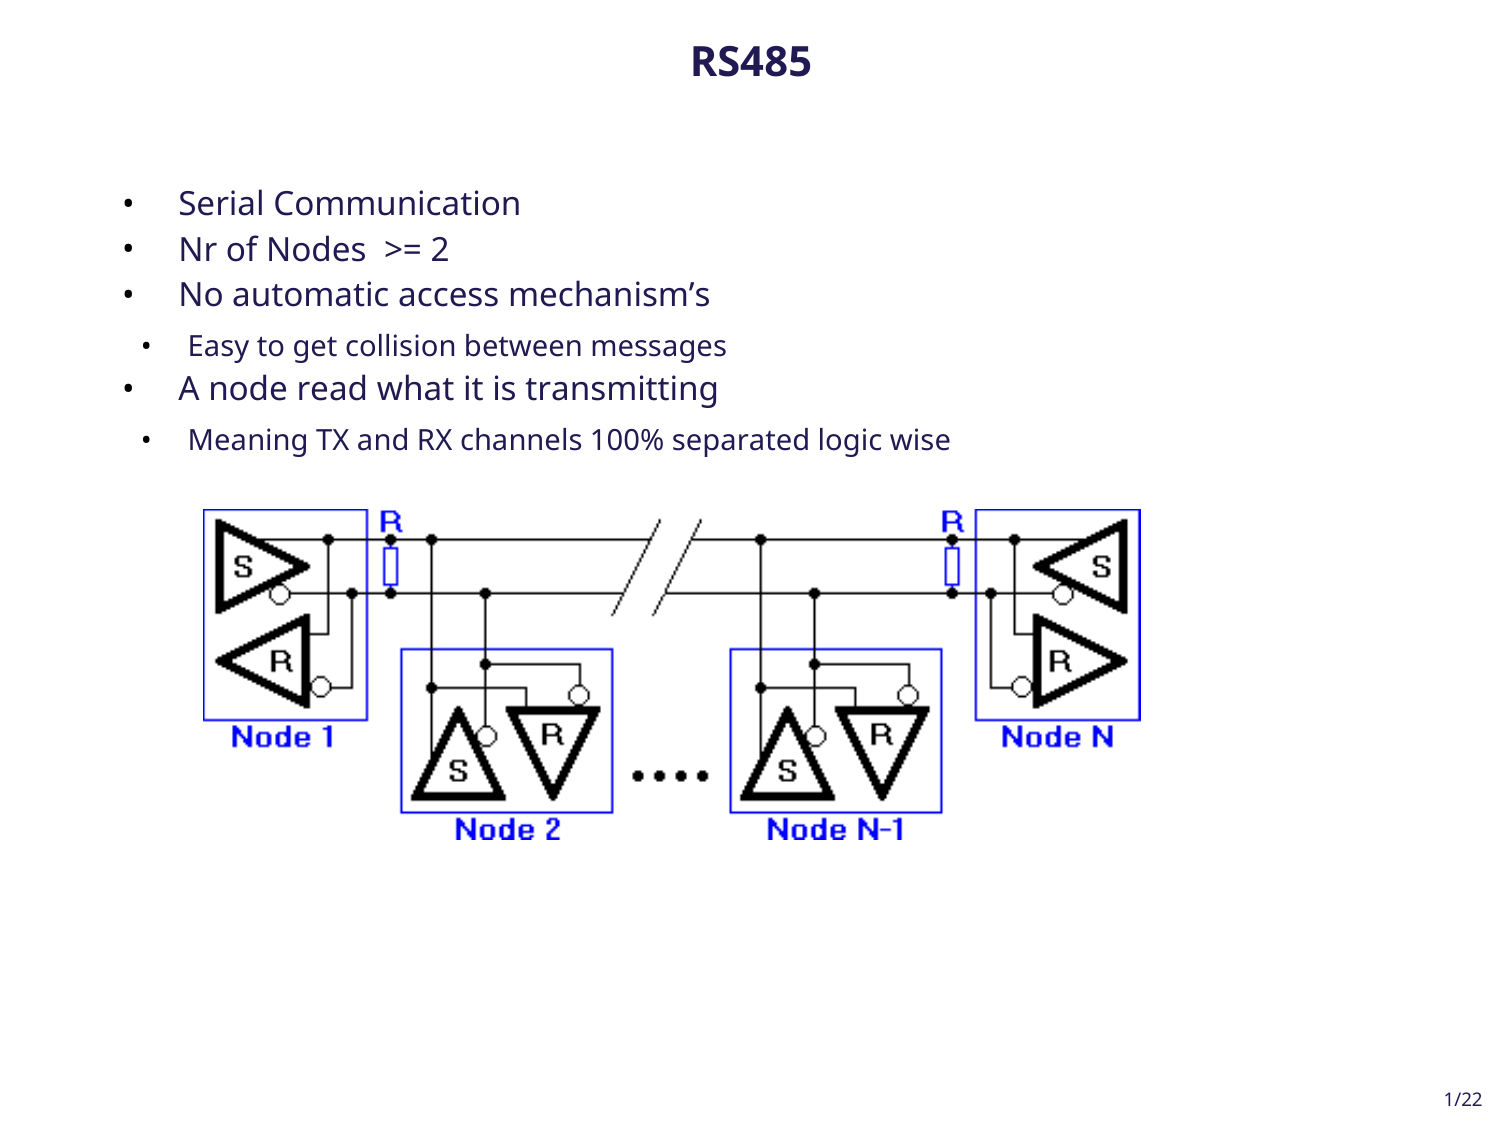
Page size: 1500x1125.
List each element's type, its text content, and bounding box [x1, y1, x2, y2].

picture [203, 509, 1141, 841]
title RS485 [61, 28, 1441, 92]
list Serial Communication Nr of Nodes >= 2 No automatic access mechanism’s Easy to get collision between messages A node read what it is transmitting Meaning TX and RX channels 100% separated logic wise [60, 135, 1482, 1081]
